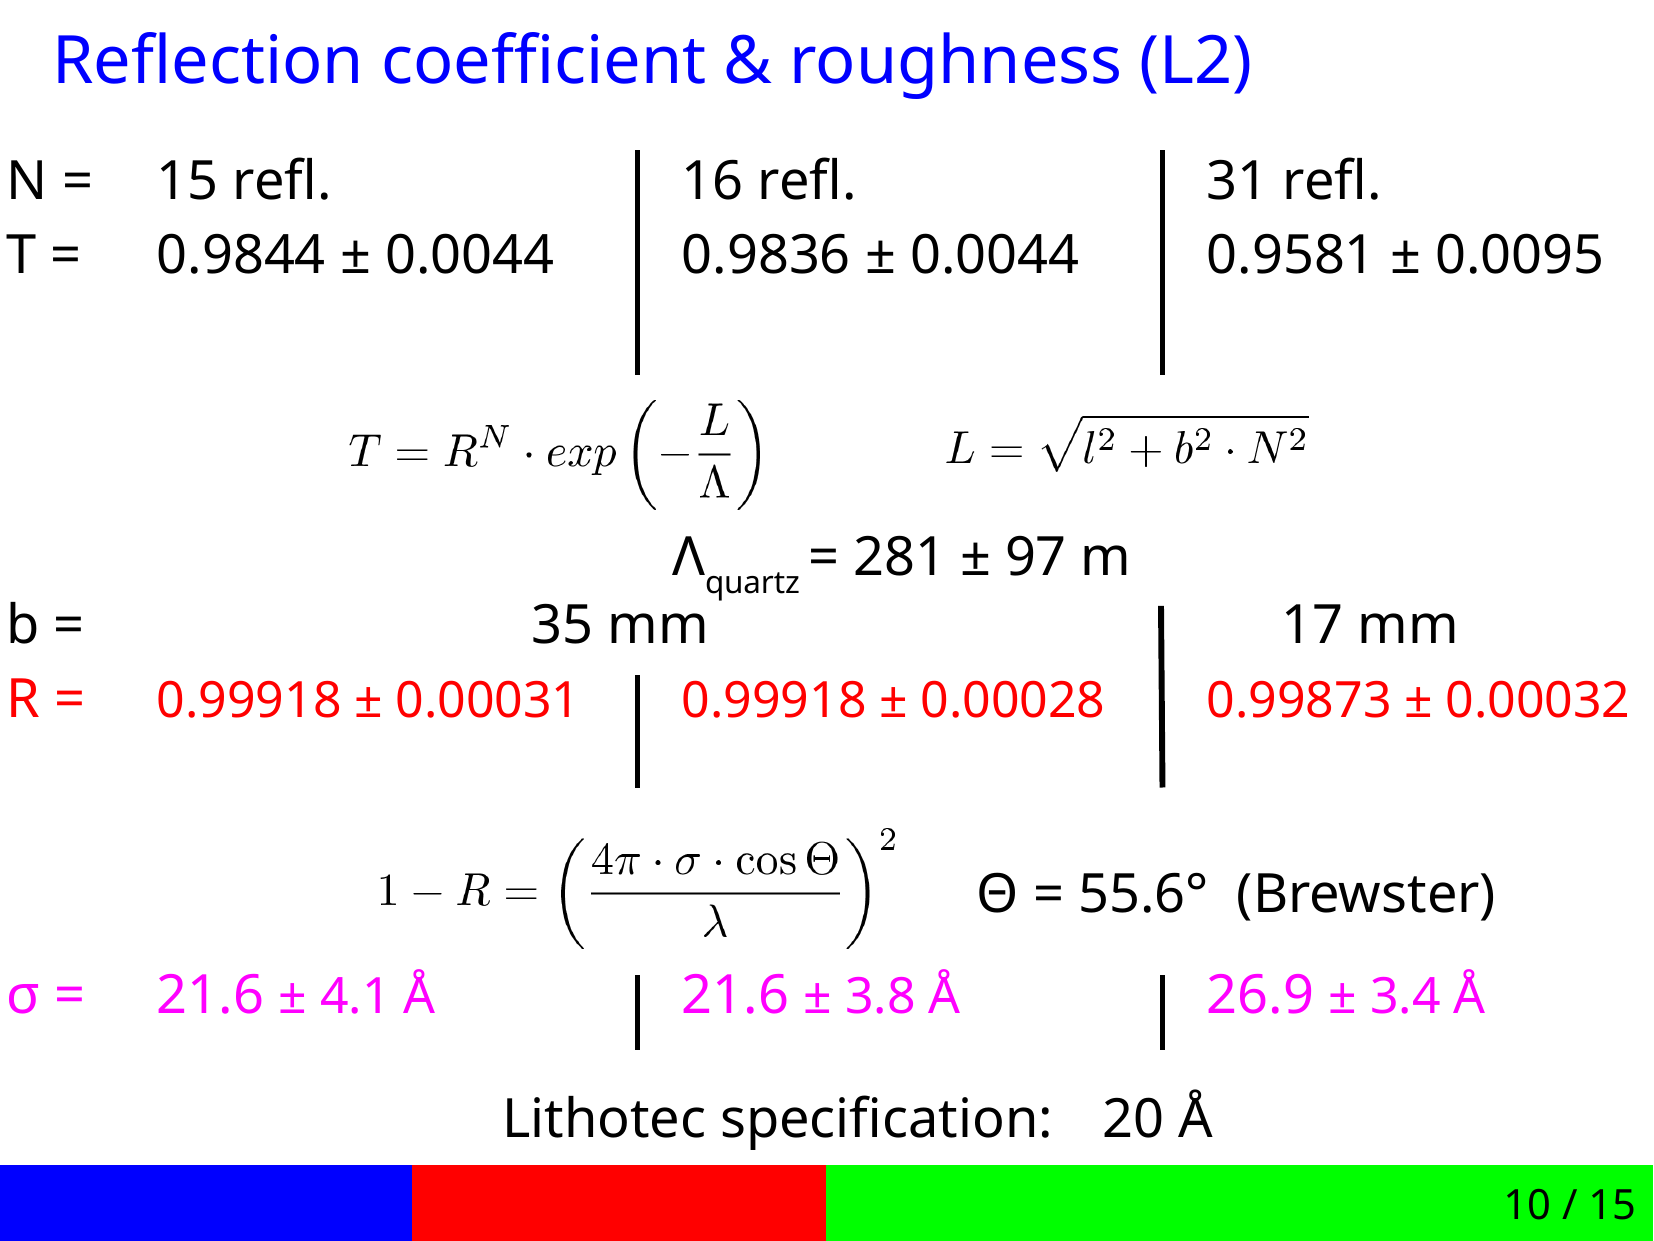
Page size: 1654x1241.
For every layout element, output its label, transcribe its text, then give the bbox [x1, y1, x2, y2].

picture [345, 394, 772, 514]
picture [941, 409, 1313, 474]
text_box Λquartz = 281 ± 97 m [657, 510, 1163, 612]
text_box [0, 1163, 1653, 1241]
text_box Lithotec specification: 20 Å [487, 1072, 1239, 1163]
picture [373, 824, 901, 954]
text_box 10 / 15 [1488, 1167, 1653, 1241]
text_box Θ = 55.6° (Brewster) [962, 847, 1538, 938]
text_box Reflection coefficient & roughness (L2) [37, 4, 1301, 113]
text_box N = 15 refl. 16 refl. 31 refl. T = 0.9844 ± 0.0044 0.9836 ± 0.0044 0.9581 ± 0.0095 b = 35 mm 17 mm R = 0.99918 ± 0.00031 0.99918 ± 0.00028 0.99873 ± 0.00032 σ = 21.6 ± 4.1 Å 21.6 ± 3.8 Å 26.9 ± 3.4 Å [0, 134, 1653, 1056]
